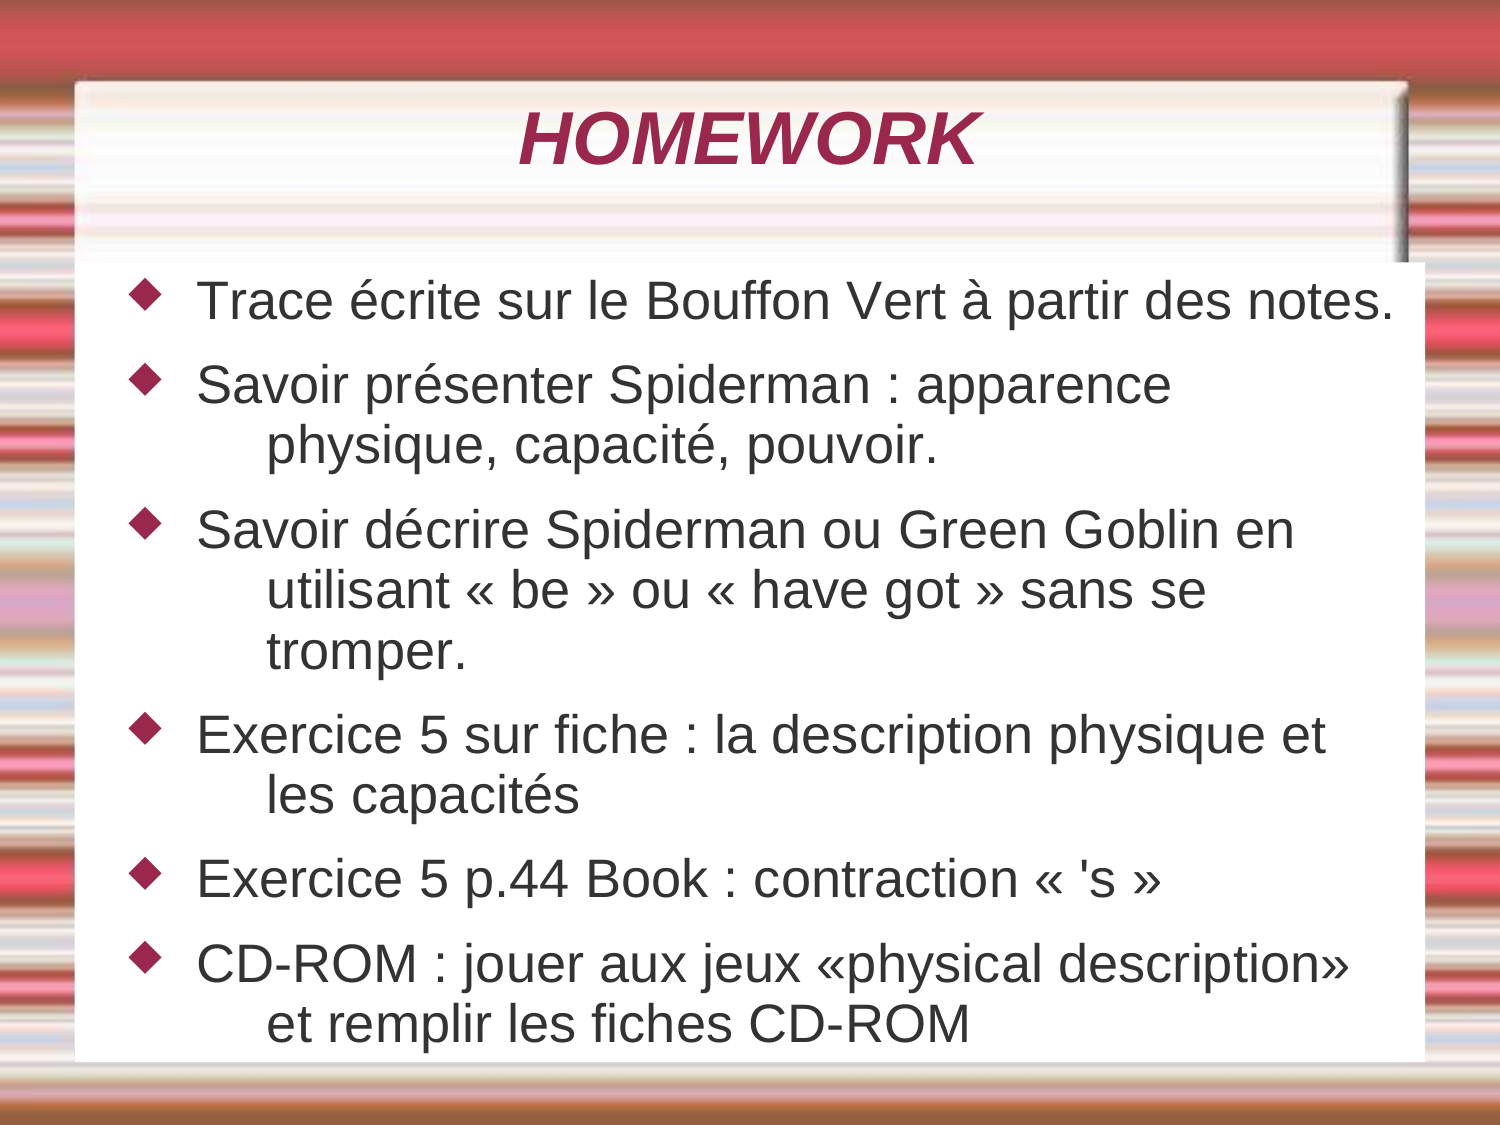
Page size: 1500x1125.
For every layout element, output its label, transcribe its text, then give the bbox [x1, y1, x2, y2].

title HOMEWORK [75, 45, 1426, 233]
list Trace écrite sur le Bouffon Vert à partir des notes. Savoir présenter Spiderman : apparence physique, capacité, pouvoir. Savoir décrire Spiderman ou Green Goblin en utilisant « be » ou « have got » sans se tromper. Exercice 5 sur fiche : la description physique et les capacités Exercice 5 p.44 Book : contraction « 's » CD-ROM : jouer aux jeux «physical description» et remplir les fiches CD-ROM [75, 262, 1426, 1002]
picture [0, 0, 1500, 1125]
